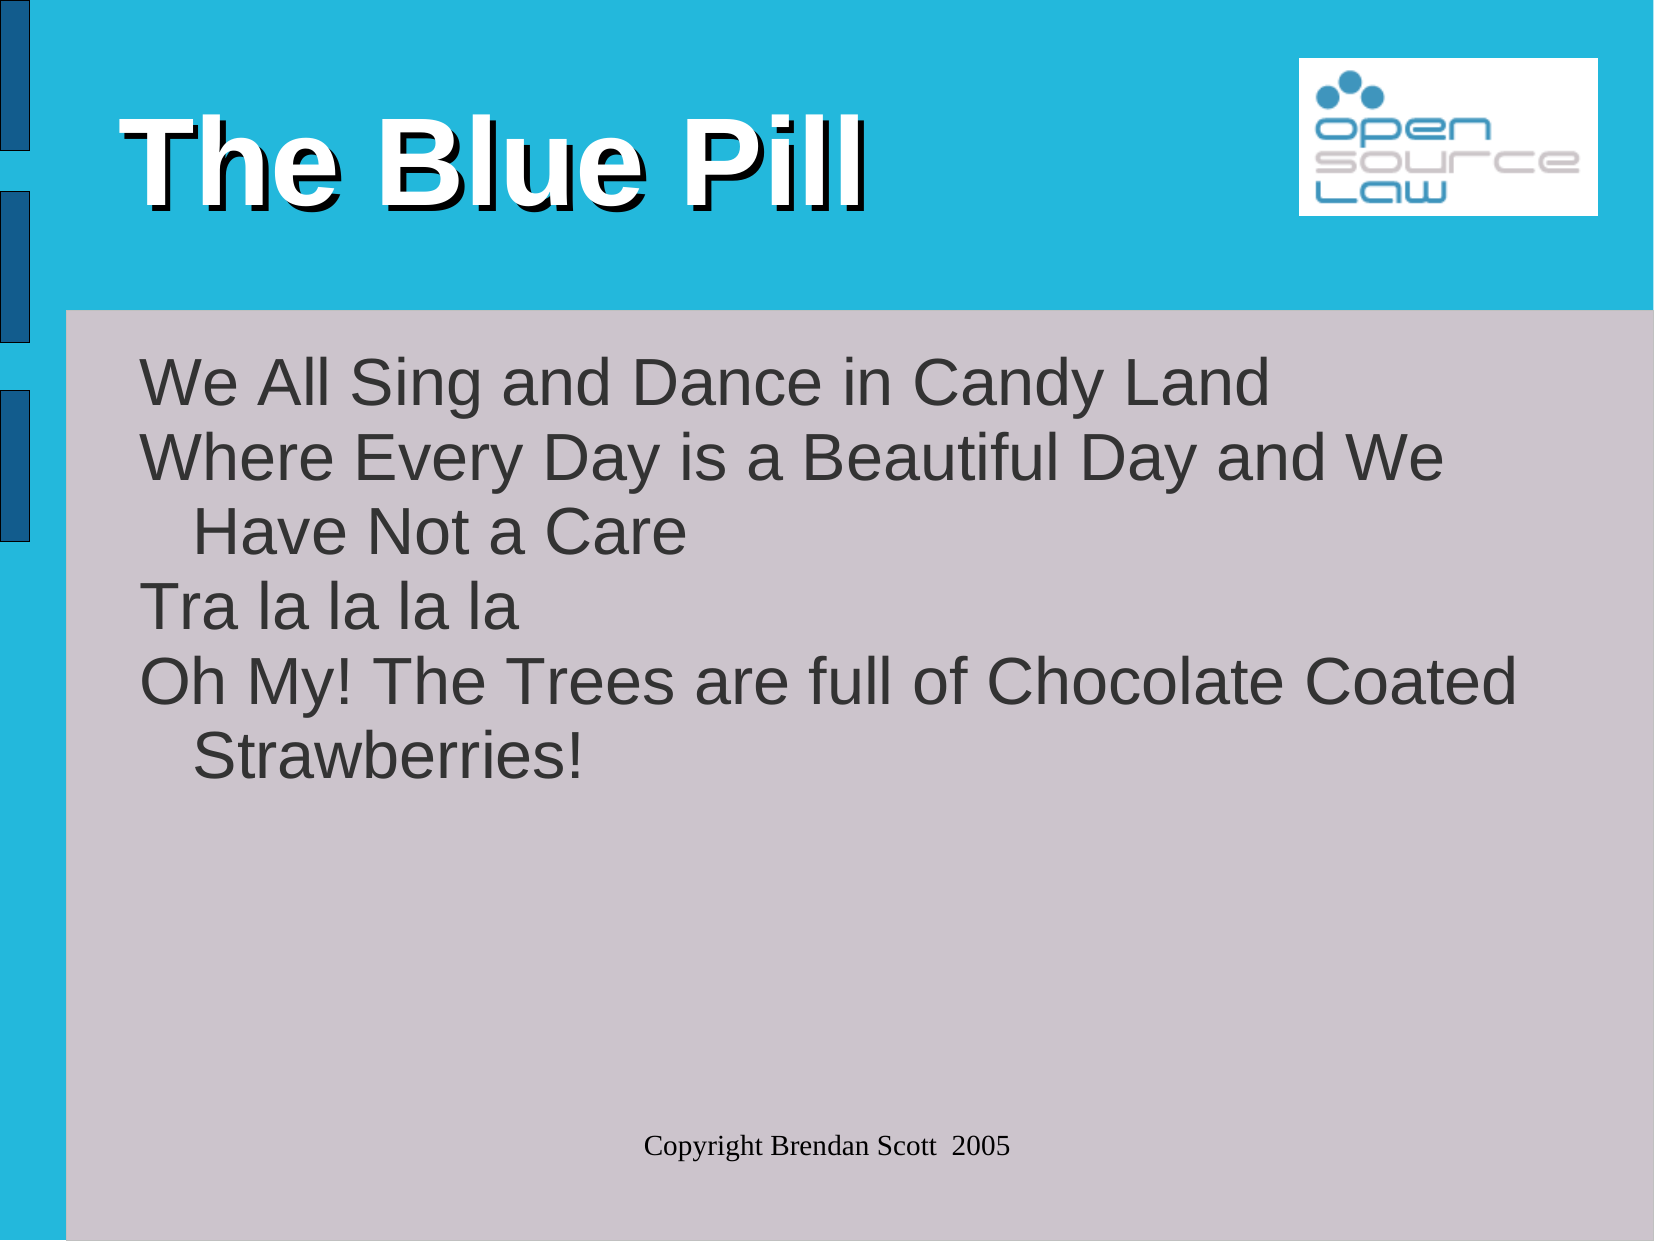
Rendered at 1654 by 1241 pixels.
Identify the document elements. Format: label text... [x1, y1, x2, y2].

title The Blue Pill [118, 1, 1211, 324]
list We All Sing and Dance in Candy Land Where Every Day is a Beautiful Day and We Have Not a Care Tra la la la la Oh My! The Trees are full of Chocolate Coated Strawberries! [121, 344, 1534, 1112]
picture [1299, 58, 1598, 216]
